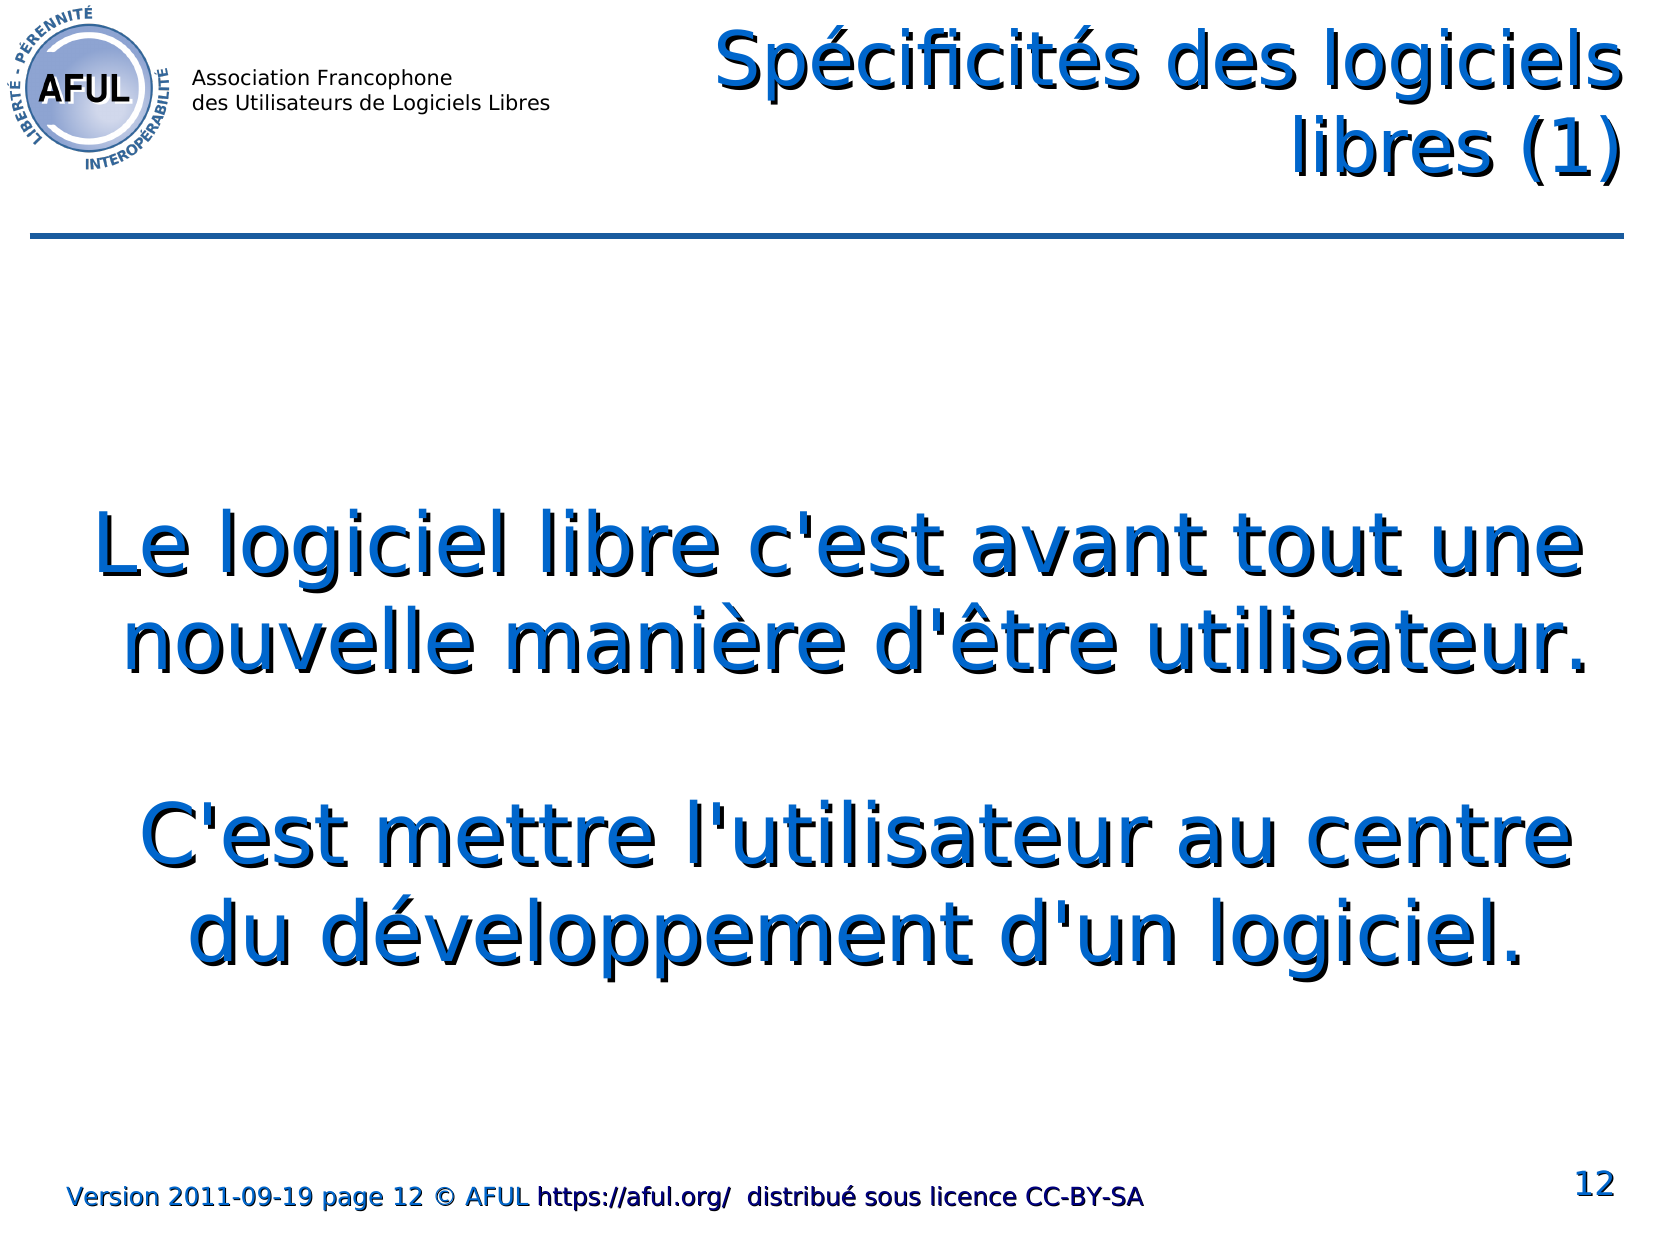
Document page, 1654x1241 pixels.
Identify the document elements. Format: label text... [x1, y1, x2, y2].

subtitle Le logiciel libre c'est avant tout une nouvelle manière d'être utilisateur. C'est mettre l'utilisateur au centre du développement d'un logiciel. [47, 265, 1595, 1211]
title Spécificités des logiciels libres (1) [501, 0, 1625, 207]
picture [0, 0, 178, 178]
